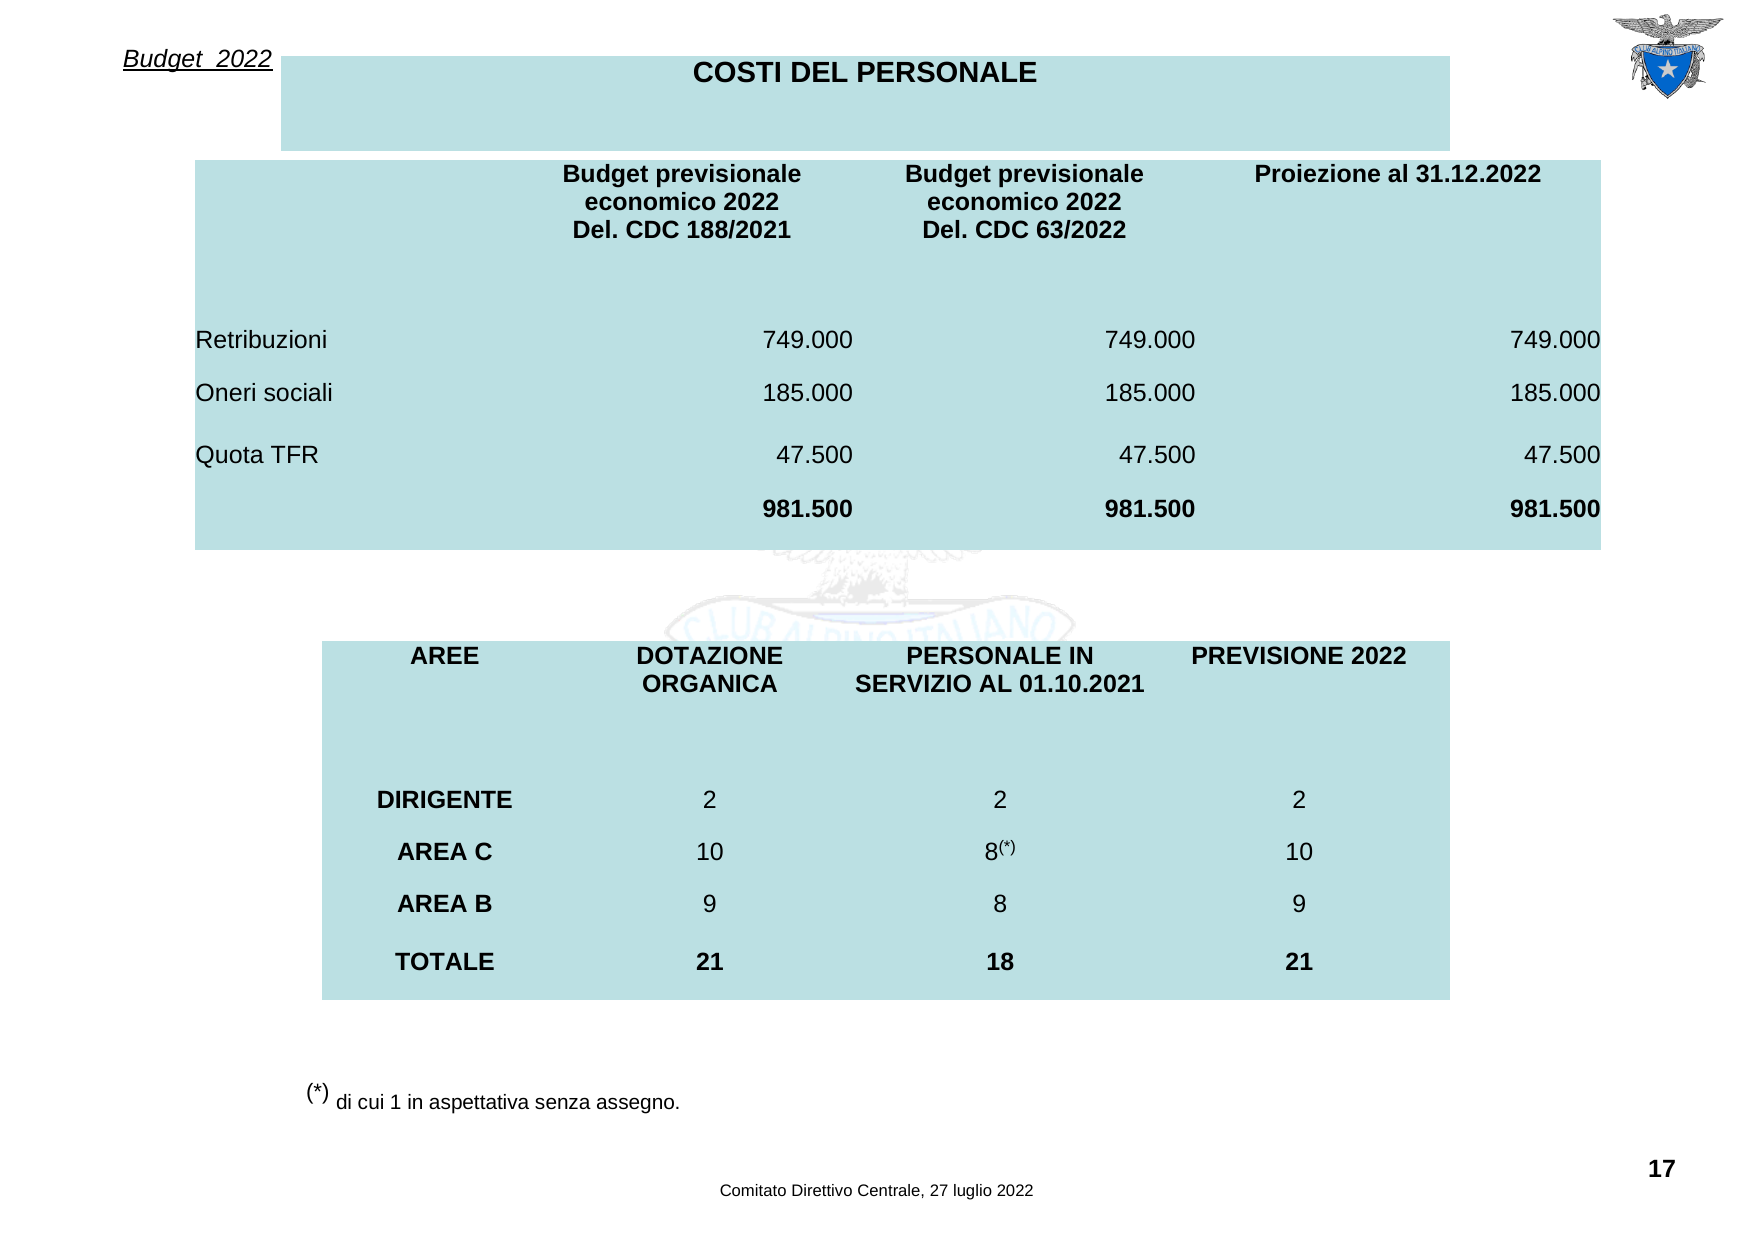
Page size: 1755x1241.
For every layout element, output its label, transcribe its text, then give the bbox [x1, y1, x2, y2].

table_cell 2 [1149, 786, 1450, 838]
table_cell 981.500 [1196, 494, 1601, 550]
table_cell 749.000 [511, 326, 853, 379]
table_cell Retribuzioni [195, 326, 511, 379]
table_cell 185.000 [1196, 379, 1601, 441]
text_box Comitato Direttivo Centrale, 27 luglio 2022 [469, 1172, 1285, 1209]
table_cell 749.000 [853, 326, 1196, 379]
table_cell Oneri sociali [195, 379, 511, 441]
table_header PREVISIONE 2022 [1149, 641, 1450, 786]
table_header DOTAZIONE ORGANICA [568, 641, 852, 786]
table_cell 18 [852, 948, 1149, 1000]
table_cell 21 [568, 948, 852, 1000]
table_cell 10 [568, 838, 852, 890]
table_cell AREA C [322, 838, 568, 890]
table_cell DIRIGENTE [322, 786, 568, 838]
table_cell Quota TFR [195, 441, 511, 494]
table_cell 9 [1149, 890, 1450, 948]
table_cell 981.500 [853, 494, 1196, 550]
table_cell 749.000 [1196, 326, 1601, 379]
picture [1608, 9, 1729, 108]
table_header Budget previsionale economico 2022 Del. CDC 63/2022 [853, 160, 1196, 326]
table_cell 9 [568, 890, 852, 948]
text_box 17 [1633, 1145, 1704, 1191]
table_header PERSONALE IN SERVIZIO AL 01.10.2021 [852, 641, 1149, 786]
table_cell TOTALE [322, 948, 568, 1000]
text_box (*) di cui 1 in aspettativa senza assegno. [156, 1069, 830, 1112]
table_cell 8 [852, 890, 1149, 948]
table_cell [281, 91, 1450, 151]
table_cell 981.500 [511, 494, 853, 550]
table_header Budget previsionale economico 2022 Del. CDC 188/2021 [511, 160, 853, 326]
table_header [195, 160, 511, 326]
table_cell 47.500 [853, 441, 1196, 494]
table_cell 8(*) [852, 838, 1149, 890]
table_cell 2 [852, 786, 1149, 838]
table_cell 47.500 [511, 441, 853, 494]
table_cell 2 [568, 786, 852, 838]
table_cell 47.500 [1196, 441, 1601, 494]
text_box Budget 2022 [50, 35, 346, 82]
table_cell 21 [1149, 948, 1450, 1000]
table_header Proiezione al 31.12.2022 [1196, 160, 1601, 326]
picture [533, 550, 1221, 641]
table_cell [195, 494, 511, 550]
table_cell 185.000 [853, 379, 1196, 441]
table_cell AREA B [322, 890, 568, 948]
table_cell 10 [1149, 838, 1450, 890]
table_header AREE [322, 641, 568, 786]
table_cell 185.000 [511, 379, 853, 441]
table_header COSTI DEL PERSONALE [281, 56, 1450, 91]
